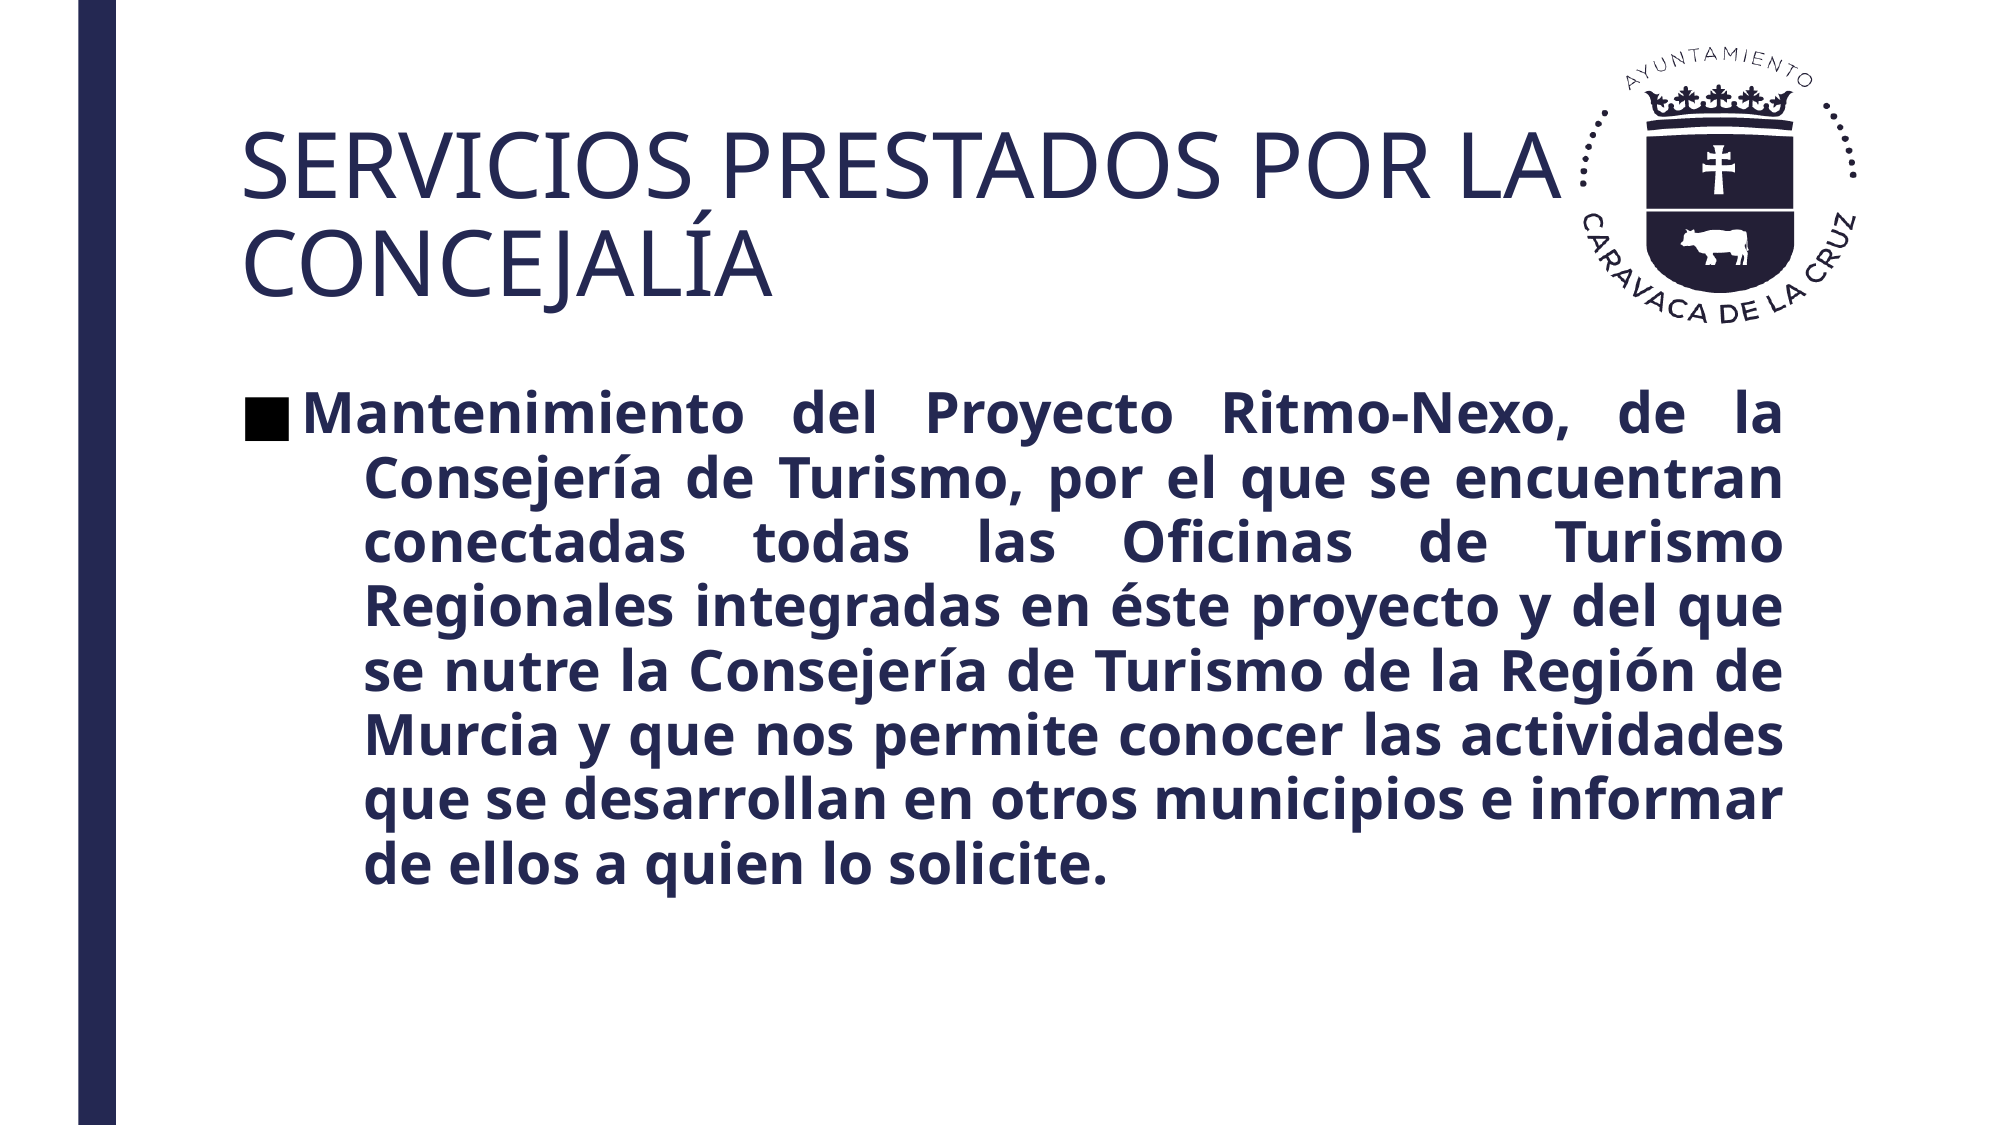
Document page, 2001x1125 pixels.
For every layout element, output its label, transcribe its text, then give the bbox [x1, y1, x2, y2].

picture [1573, 44, 1864, 331]
title SERVICIOS PRESTADOS POR LA CONCEJALÍA [225, 112, 1801, 357]
list Mantenimiento del Proyecto Ritmo-Nexo, de la Consejería de Turismo, por el que se encuentran conectadas todas las Oficinas de Turismo Regionales integradas en éste proyecto y del que se nutre la Consejería de Turismo de la Región de Murcia y que nos permite conocer las actividades que se desarrollan en otros municipios e informar de ellos a quien lo solicite. [225, 375, 1801, 963]
